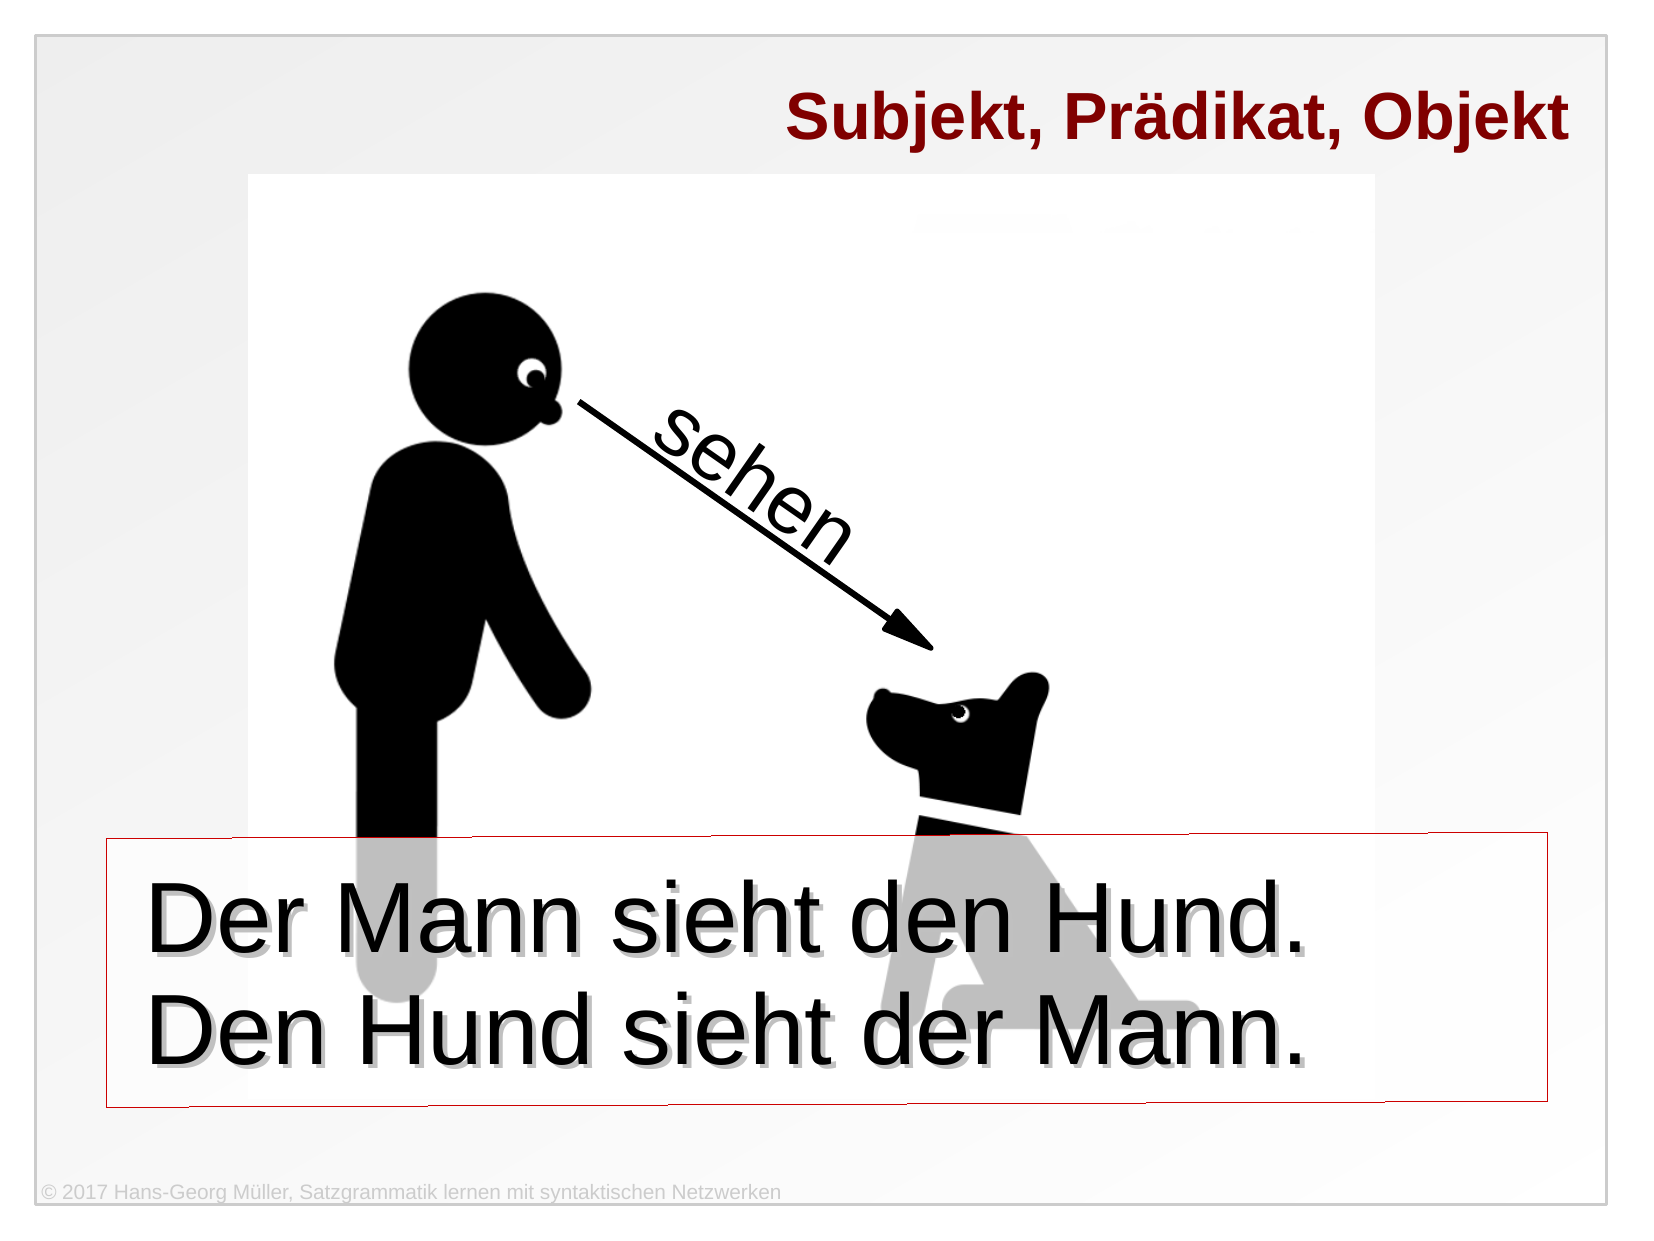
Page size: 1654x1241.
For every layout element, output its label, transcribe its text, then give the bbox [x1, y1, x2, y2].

text_box [106, 832, 1548, 1108]
title Subjekt, Prädikat, Objekt [82, 67, 1571, 166]
picture [248, 174, 1375, 837]
text_box Der Mann sieht den Hund. Den Hund sieht der Mann. [129, 854, 1560, 1093]
